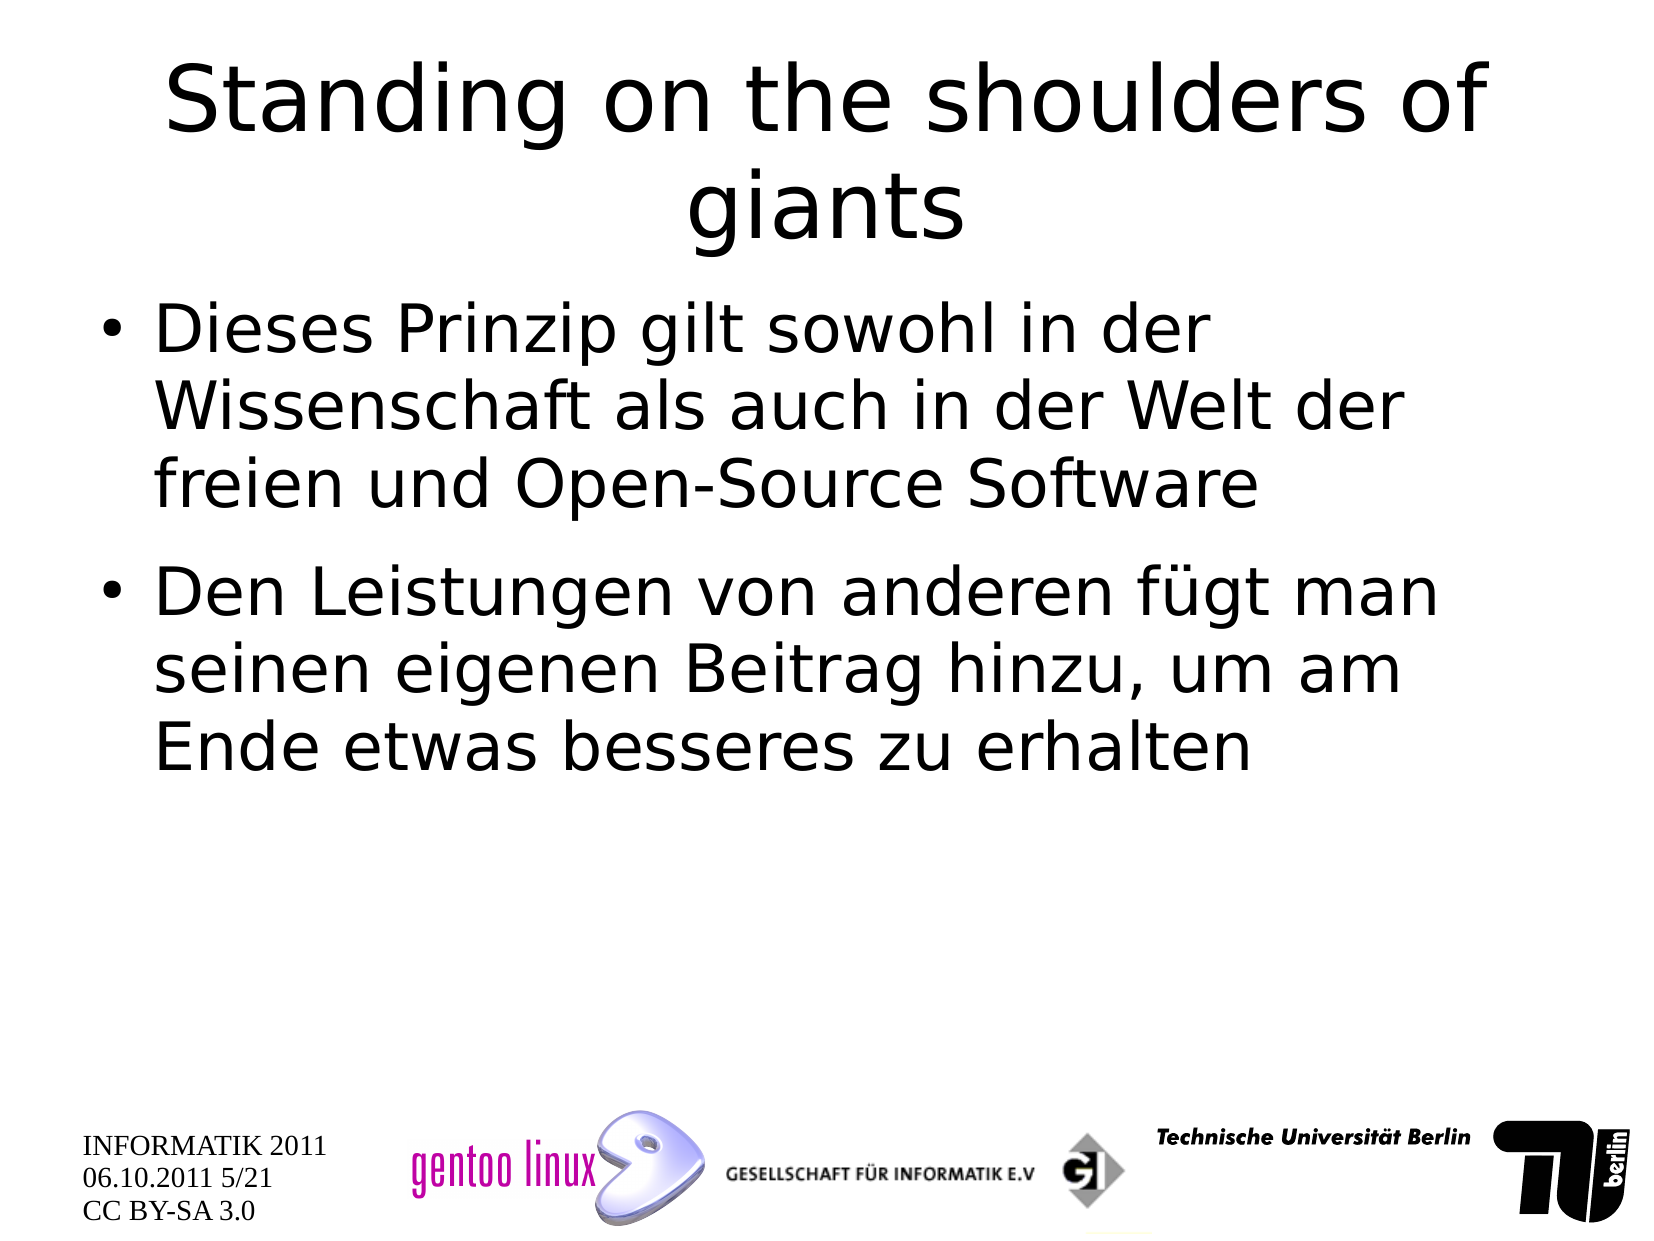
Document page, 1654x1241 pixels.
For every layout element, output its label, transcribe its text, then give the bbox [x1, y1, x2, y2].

title Standing on the shoulders of giants [82, 45, 1571, 261]
picture [407, 1109, 708, 1230]
picture [726, 1109, 1152, 1234]
list Dieses Prinzip gilt sowohl in der Wissenschaft als auch in der Welt der freien und Open-Source Software Den Leistungen von anderen fügt man seinen eigenen Beitrag hinzu, um am Ende etwas besseres zu erhalten [82, 290, 1571, 1109]
